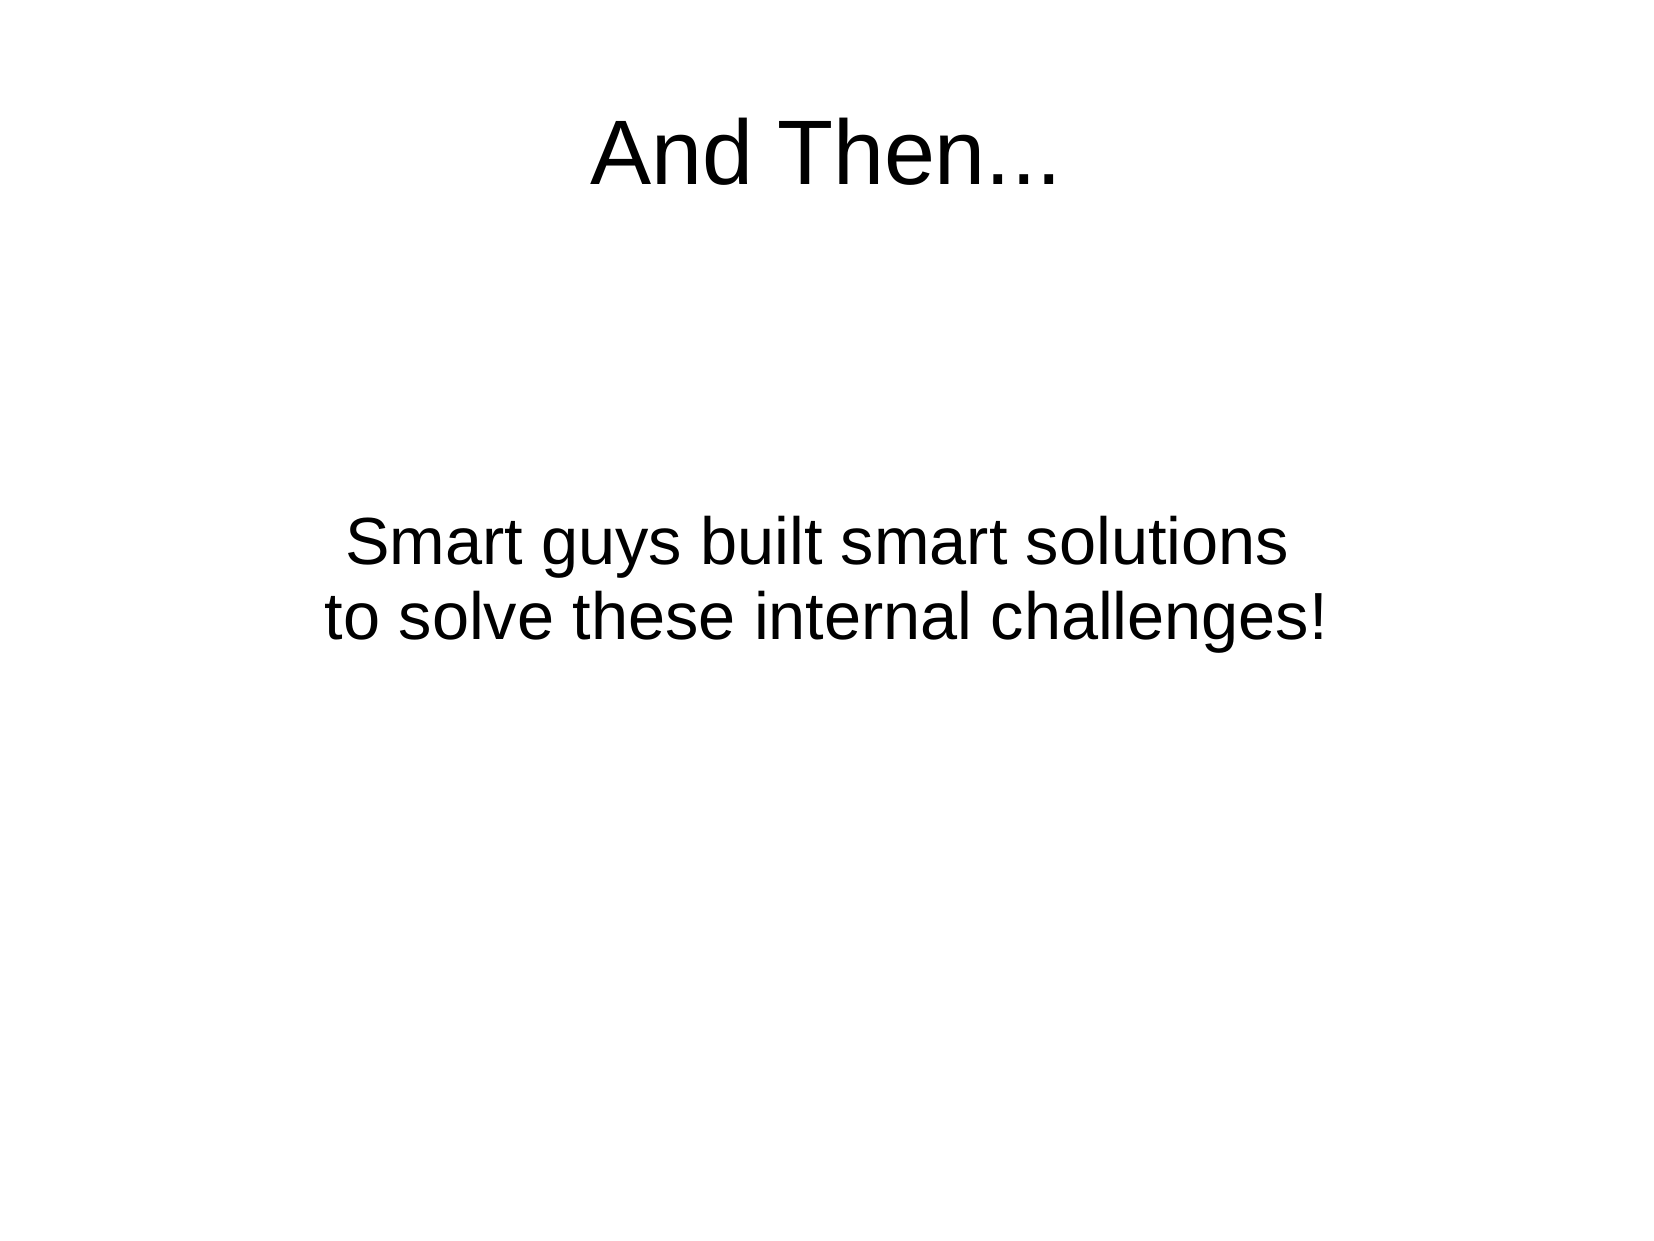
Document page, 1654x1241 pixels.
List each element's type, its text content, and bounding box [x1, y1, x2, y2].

subtitle Smart guys built smart solutions to solve these internal challenges! [82, 49, 1571, 1109]
